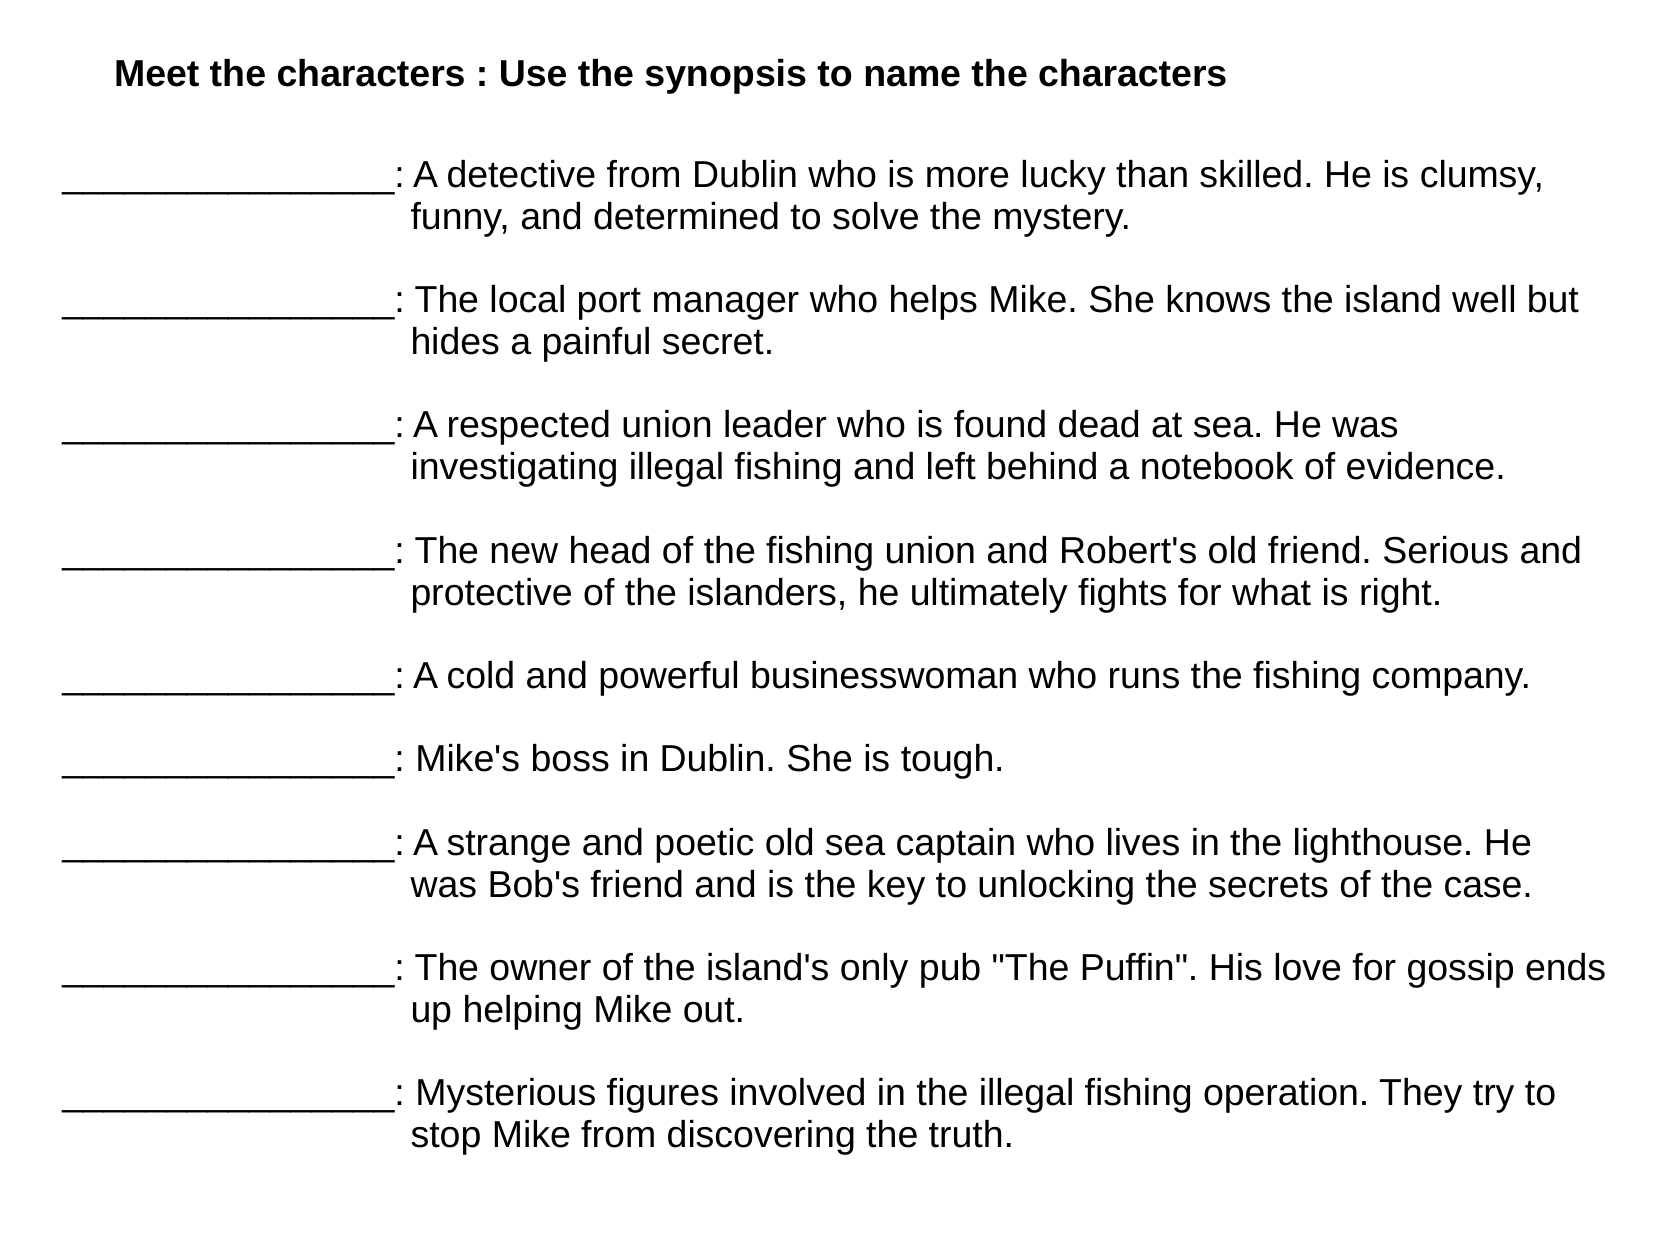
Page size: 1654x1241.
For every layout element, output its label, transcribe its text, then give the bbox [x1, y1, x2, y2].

text_box ________________: A detective from Dublin who is more lucky than skilled. He is clumsy, funny, and determined to solve the mystery. ________________: The local port manager who helps Mike. She knows the island well but hides a painful secret. ________________: A respected union leader who is found dead at sea. He was investigating illegal fishing and left behind a notebook of evidence. ________________: The new head of the fishing union and Robert's old friend. Serious and protective of the islanders, he ultimately fights for what is right. ________________: A cold and powerful businesswoman who runs the fishing company. ________________: Mike's boss in Dublin. She is tough. ________________: A strange and poetic old sea captain who lives in the lighthouse. He was Bob's friend and is the key to unlocking the secrets of the case. ________________: The owner of the island's only pub "The Puffin". His love for gossip ends up helping Mike out. ________________: Mysterious figures involved in the illegal fishing operation. They try to stop Mike from discovering the truth. [47, 145, 1623, 1164]
text_box Meet the characters : Use the synopsis to name the characters [99, 45, 1245, 103]
